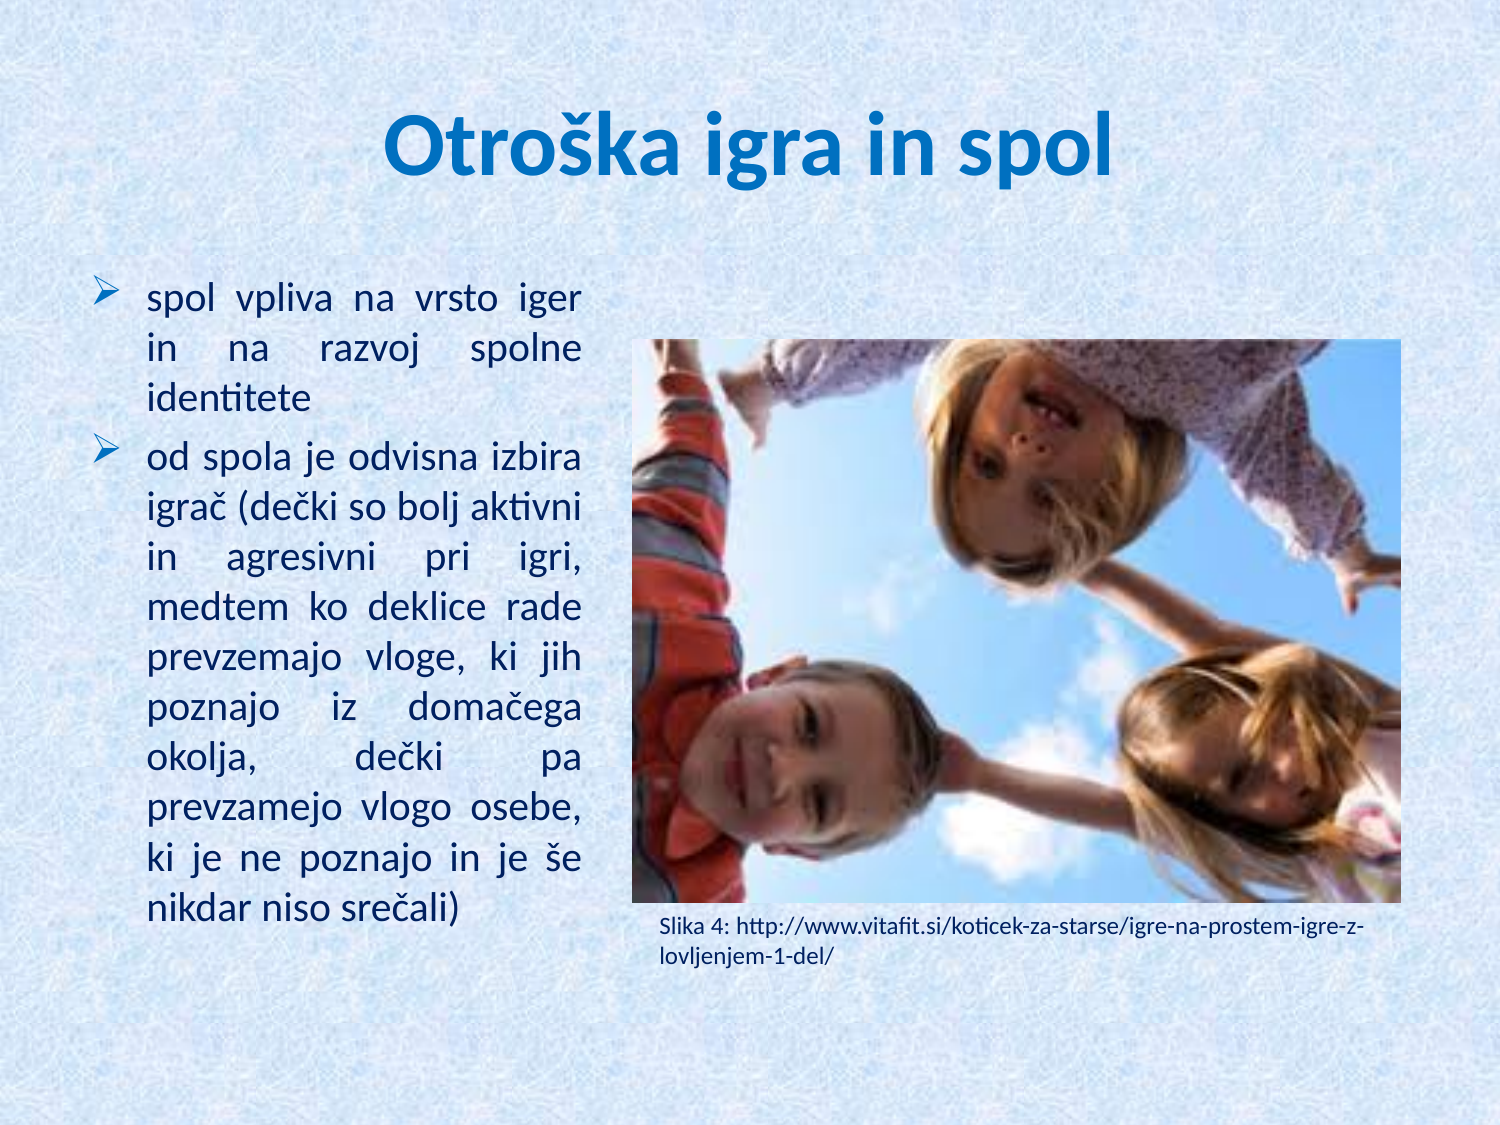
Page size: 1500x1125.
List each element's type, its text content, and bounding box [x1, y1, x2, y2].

list spol vpliva na vrsto iger in na razvoj spolne identitete od spola je odvisna izbira igrač (dečki so bolj aktivni in agresivni pri igri, medtem ko deklice rade prevzemajo vloge, ki jih poznajo iz domačega okolja, dečki pa prevzamejo vlogo osebe, ki je ne poznajo in je še nikdar niso srečali) [75, 262, 598, 1067]
text_box Slika 4: http://www.vitafit.si/koticek-za-starse/igre-na-prostem-igre-z-lovljenjem-1-del/ [644, 902, 1407, 978]
picture [0, 0, 1500, 1125]
title Otroška igra in spol [75, 45, 1425, 233]
